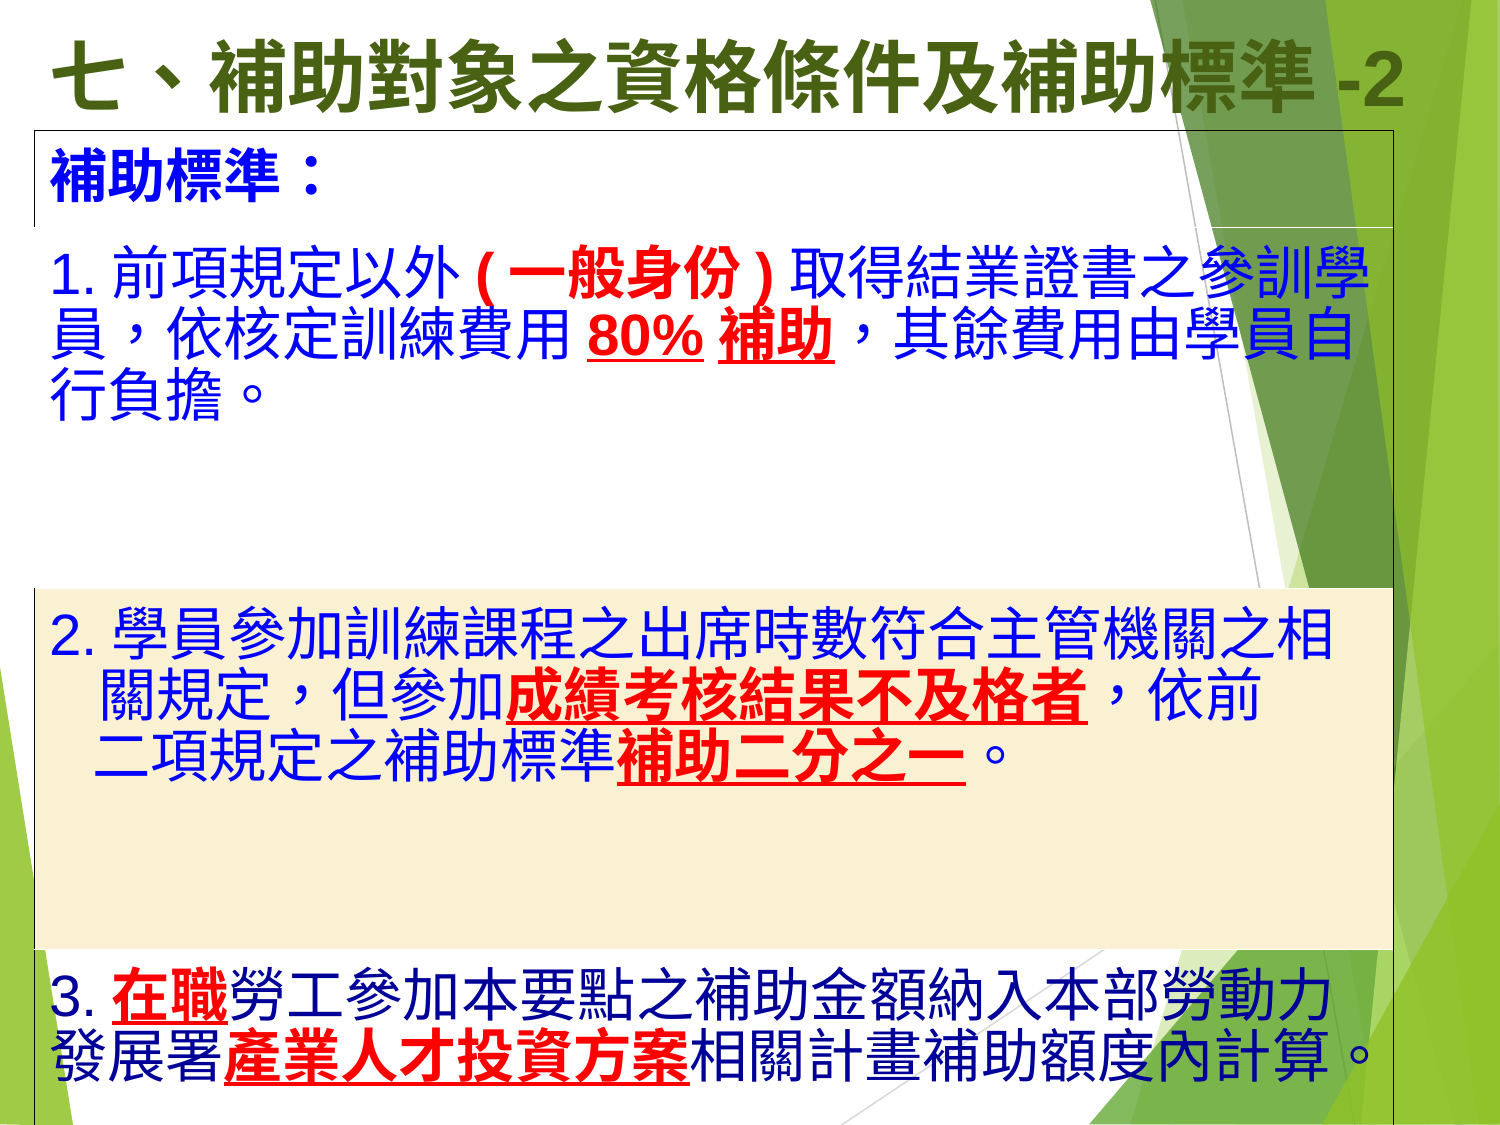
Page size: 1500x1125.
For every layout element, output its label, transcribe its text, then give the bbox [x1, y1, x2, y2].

table_cell 1.前項規定以外(一般身份)取得結業證書之參訓學員，依核定訓練費用80%補助，其餘費用由學員自行負擔。 [35, 228, 1393, 588]
table_header 補助標準： [35, 131, 1393, 227]
table_cell 2.學員參加訓練課程之出席時數符合主管機關之相 關規定，但參加成績考核結果不及格者，依前 二項規定之補助標準補助二分之一。 [35, 589, 1393, 949]
table_cell 3.在職勞工參加本要點之補助金額納入本部勞動力發展署產業人才投資方案相關計畫補助額度內計算。 [35, 950, 1393, 1125]
text_box 七、補助對象之資格條件及補助標準-2 [34, 19, 1500, 130]
